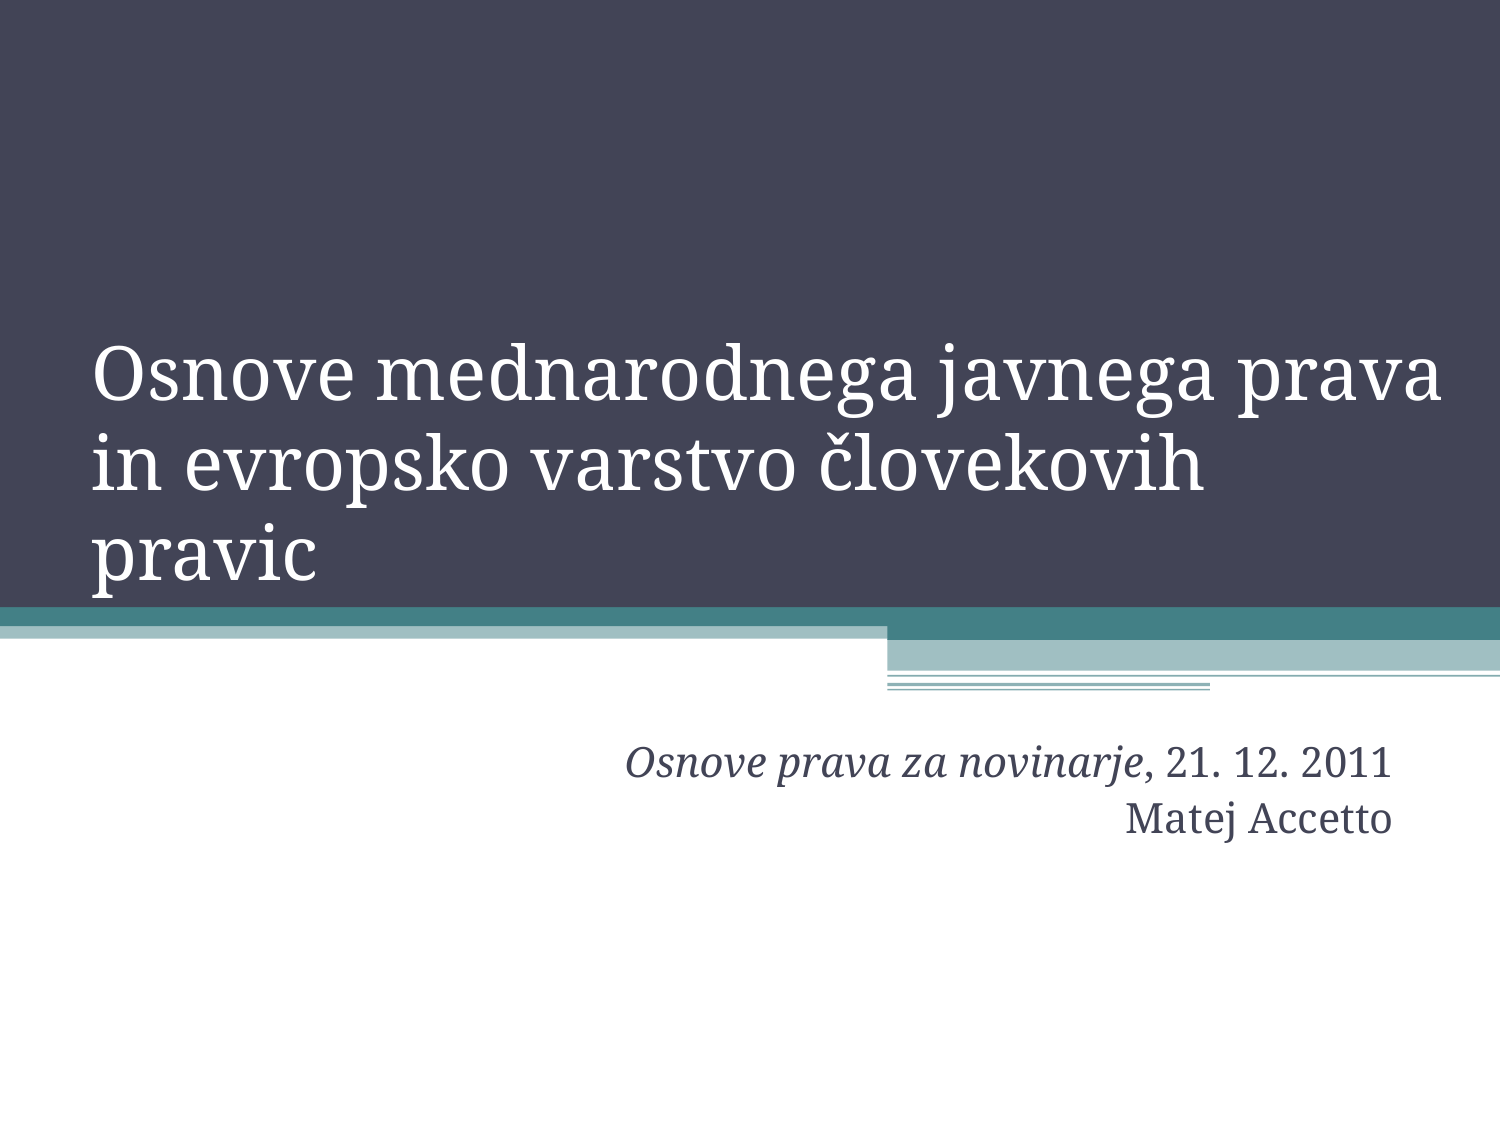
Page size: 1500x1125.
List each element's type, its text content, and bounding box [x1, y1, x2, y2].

title Osnove mednarodnega javnega prava in evropsko varstvo človekovih pravic [76, 361, 1465, 603]
text_box Osnove prava za novinarje, 21. 12. 2011 Matej Accetto [596, 727, 1409, 1016]
